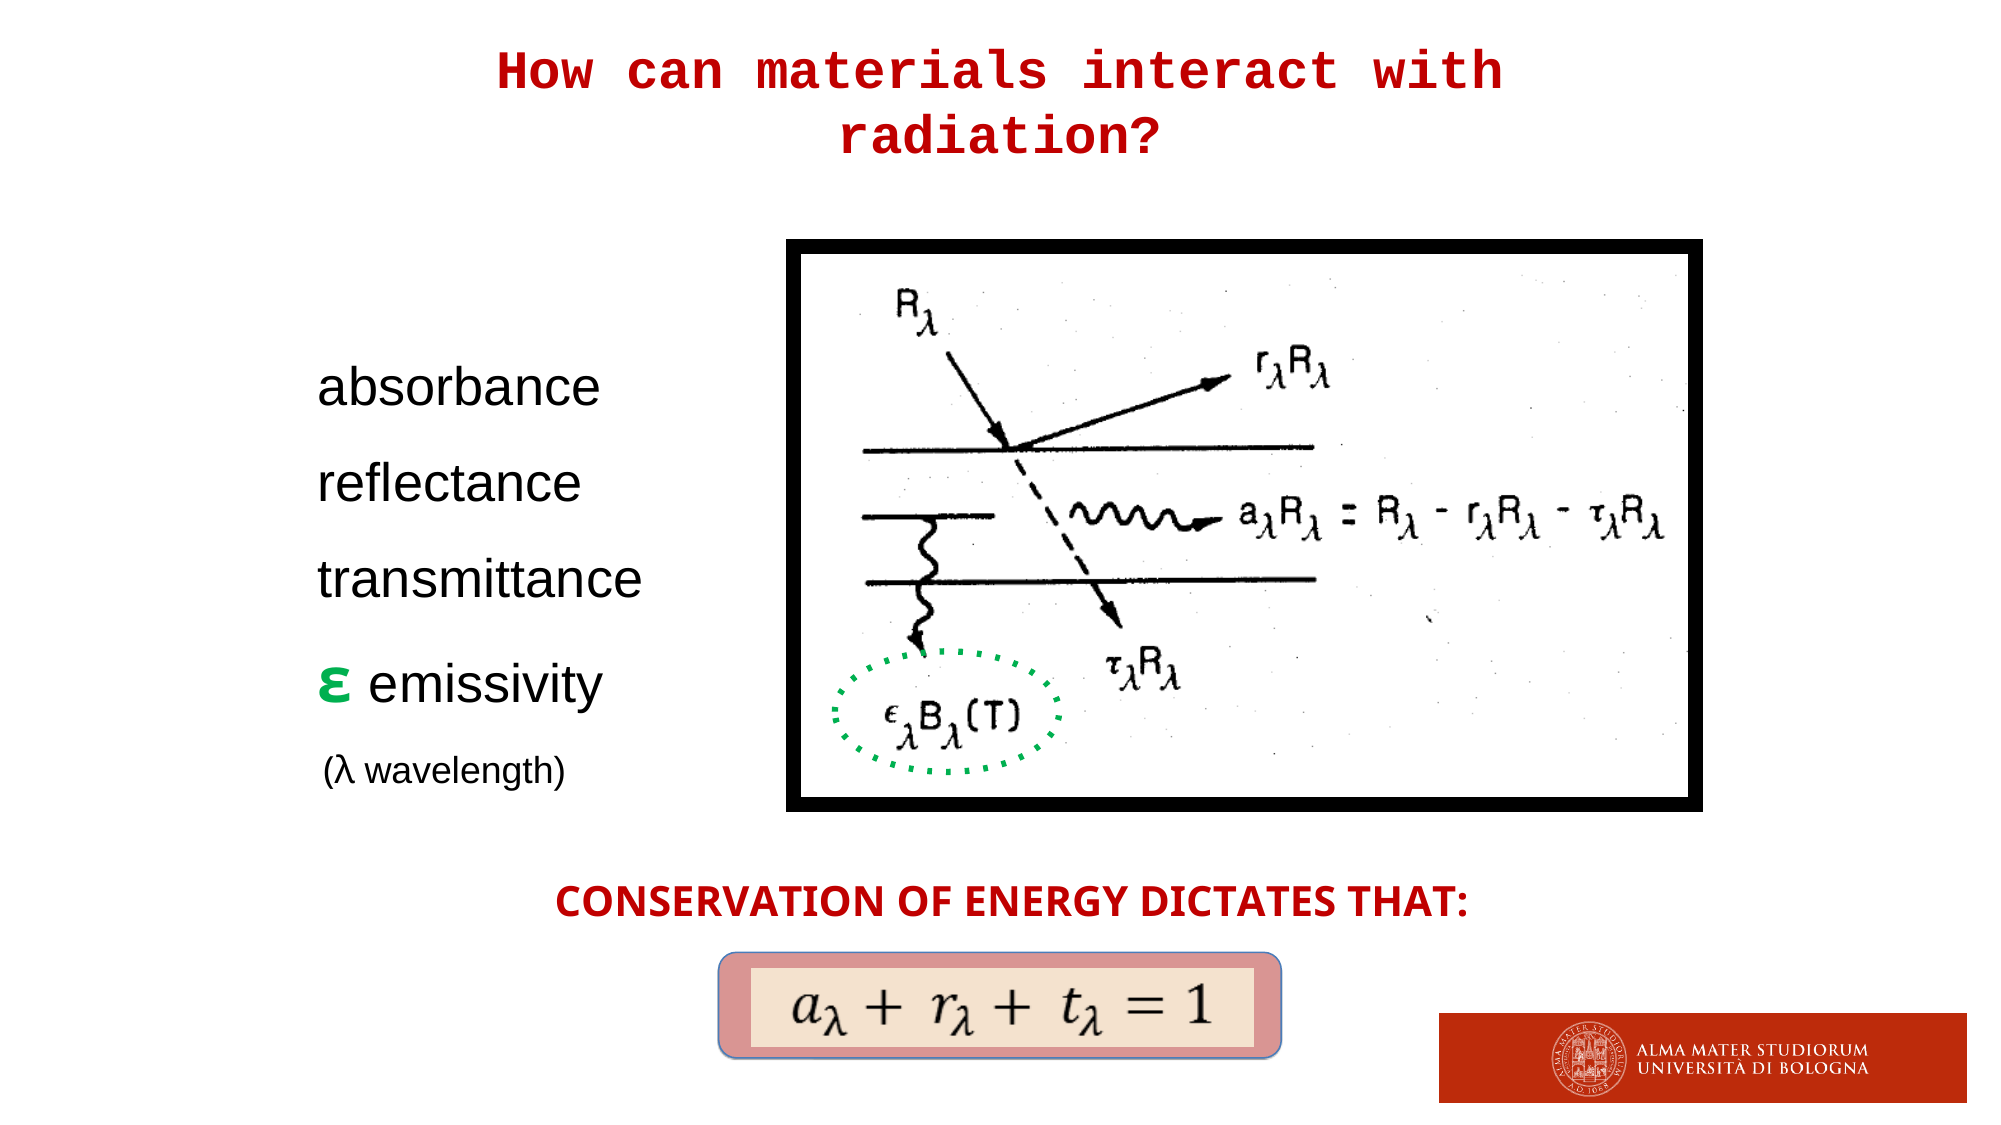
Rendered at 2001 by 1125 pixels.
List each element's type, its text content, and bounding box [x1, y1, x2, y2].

title How can materials interact with radiation? [359, 27, 1641, 200]
text_box CONSERVATION OF ENERGY DICTATES THAT: [390, 867, 1633, 937]
picture [800, 253, 1688, 797]
text_box [312, 851, 1688, 947]
text_box absorbance reflectance transmittance ε emissivity [303, 343, 731, 728]
text_box [718, 952, 1282, 1058]
picture [751, 968, 1254, 1047]
text_box (λ wavelength) [308, 738, 737, 809]
